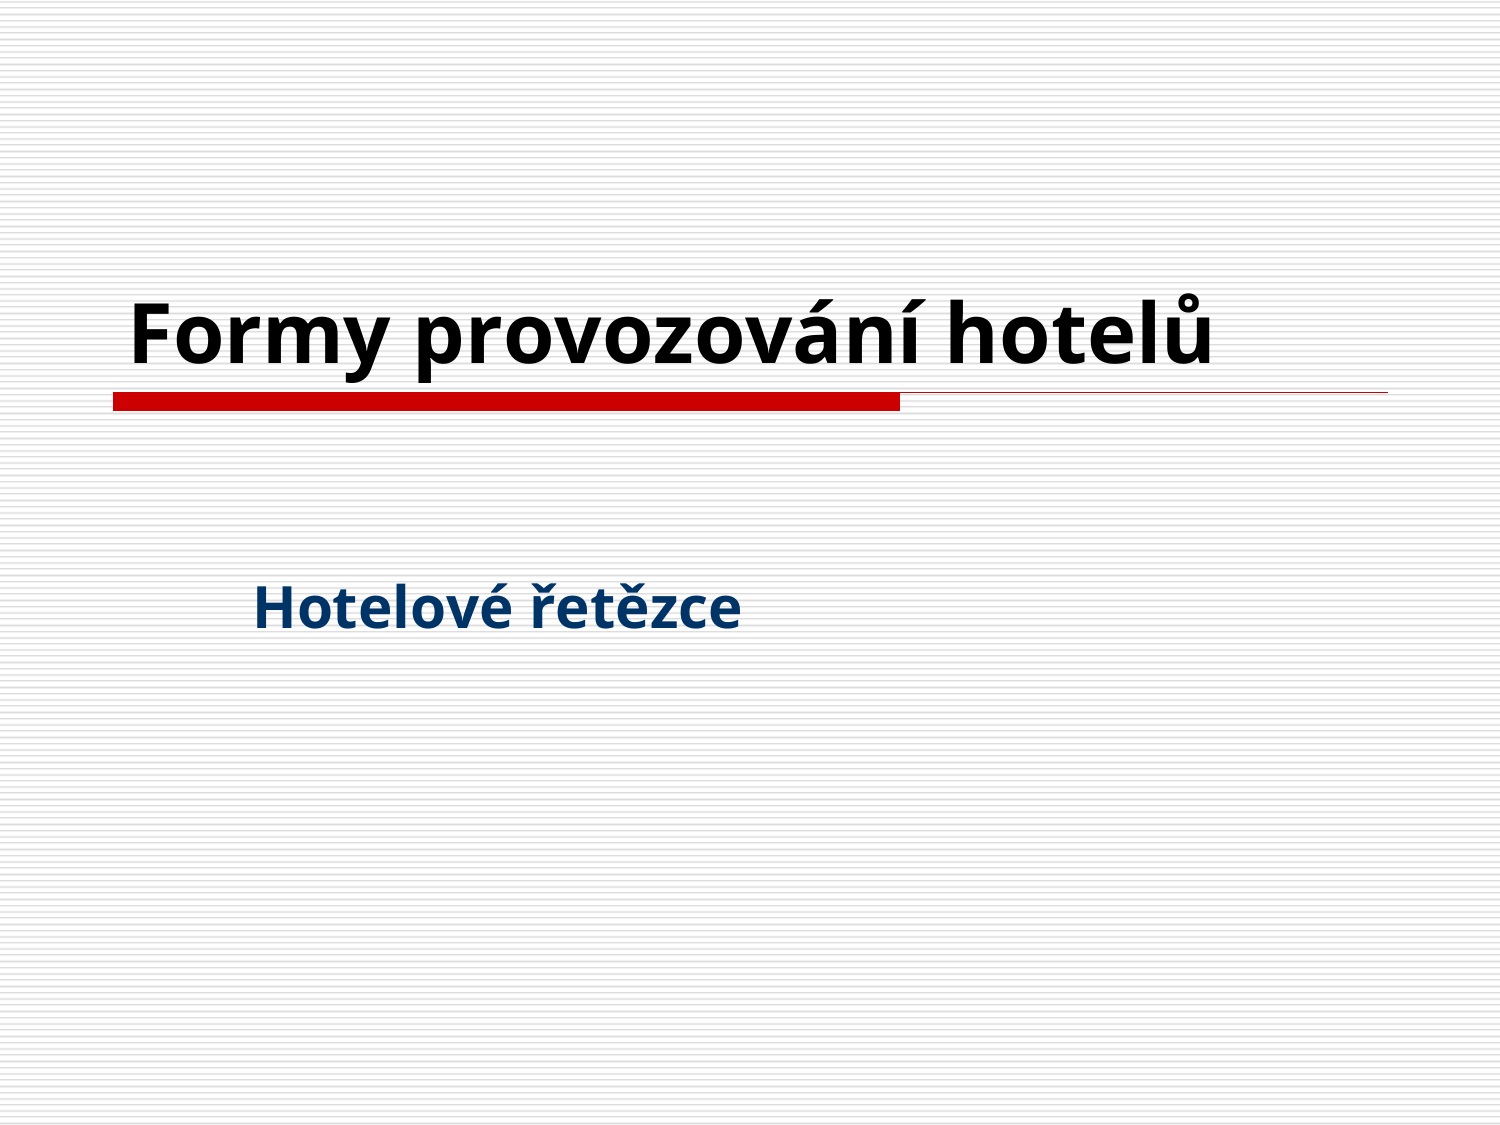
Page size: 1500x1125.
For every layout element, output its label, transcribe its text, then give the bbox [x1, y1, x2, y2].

subtitle Hotelové řetězce [237, 562, 1388, 826]
picture [0, 0, 1500, 1125]
title Formy provozování hotelů [112, 162, 1388, 388]
